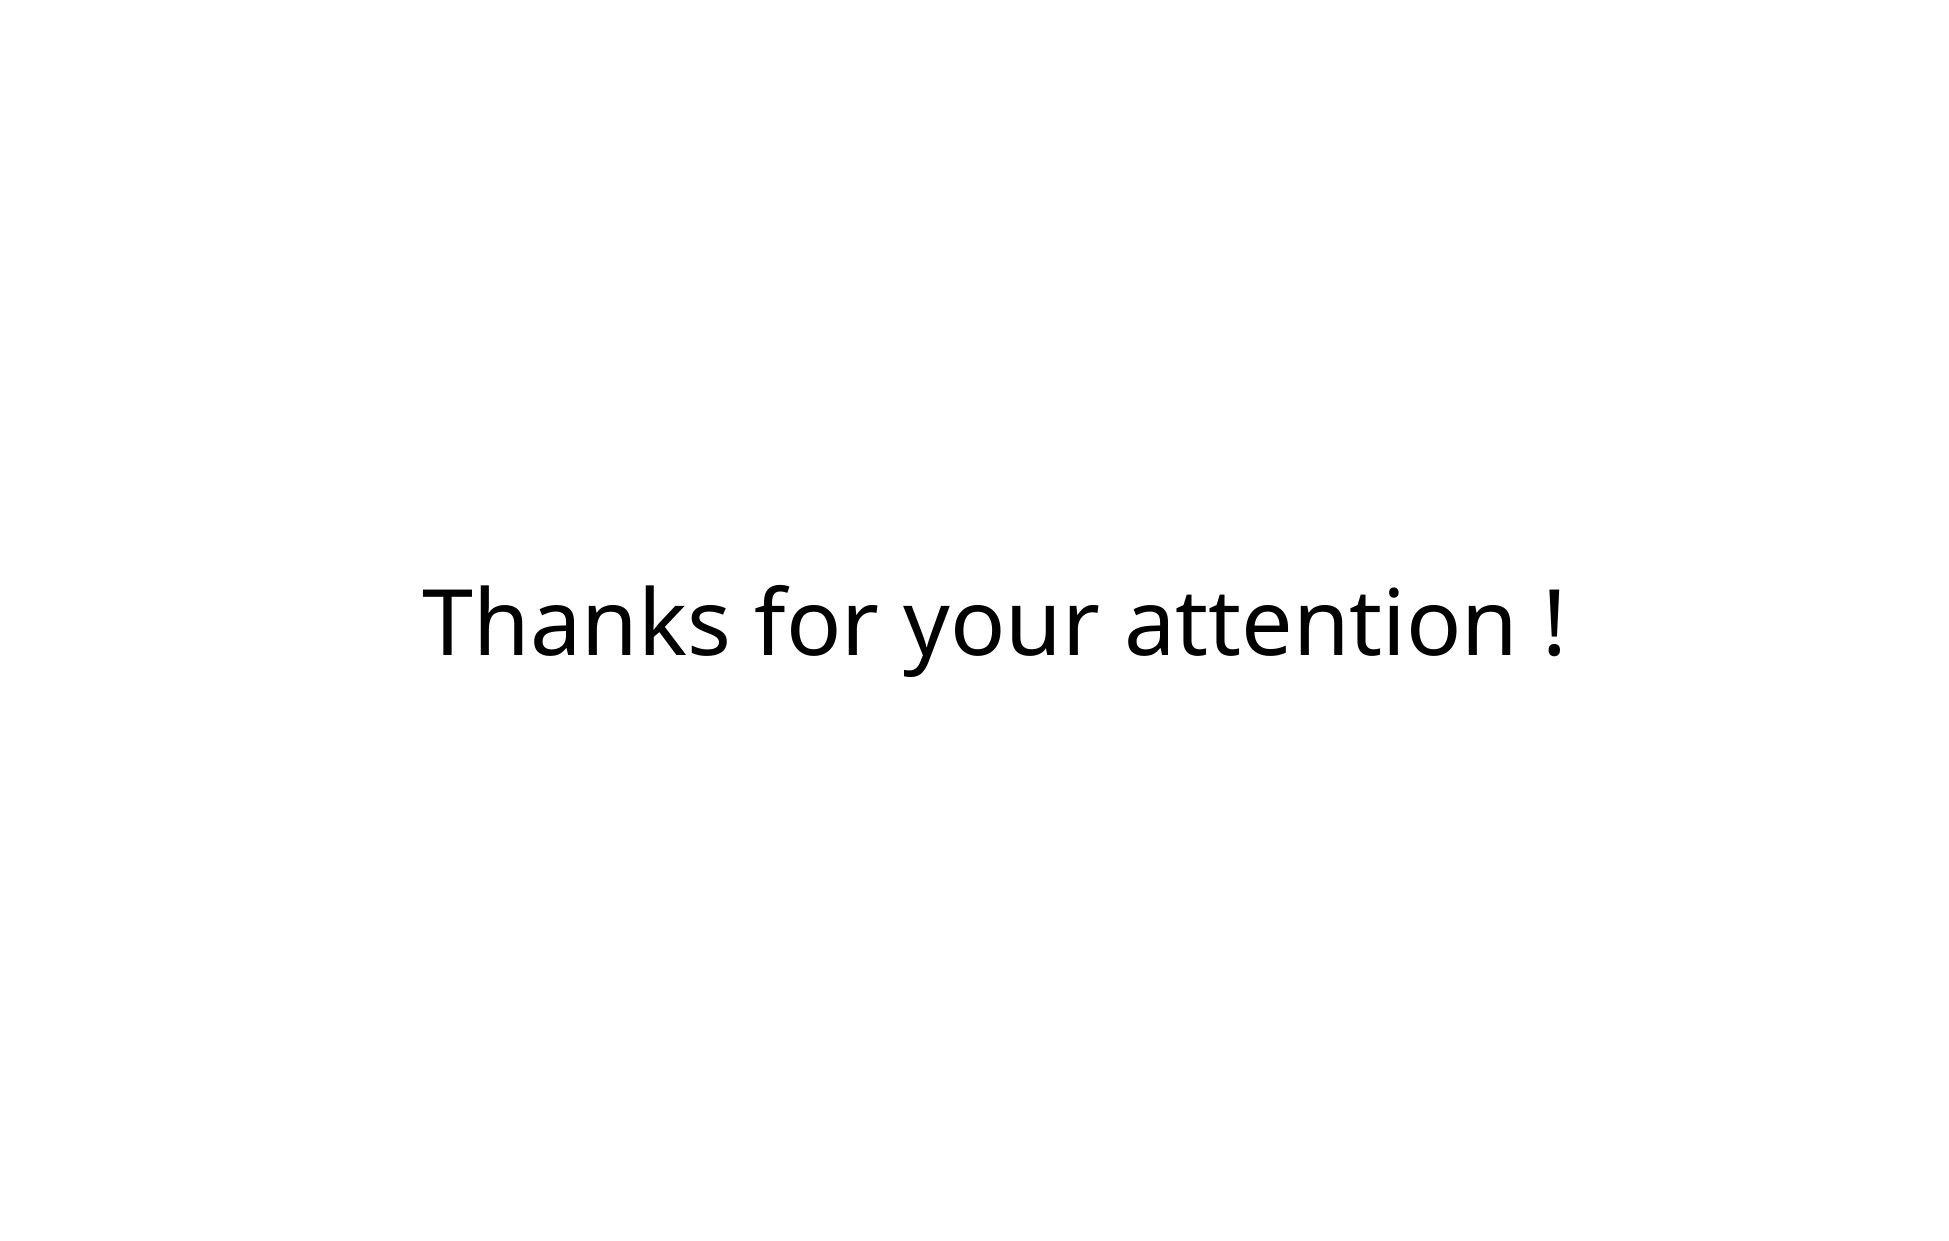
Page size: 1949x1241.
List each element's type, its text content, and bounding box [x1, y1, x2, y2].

subtitle Thanks for your attention ! [139, 214, 1852, 1026]
